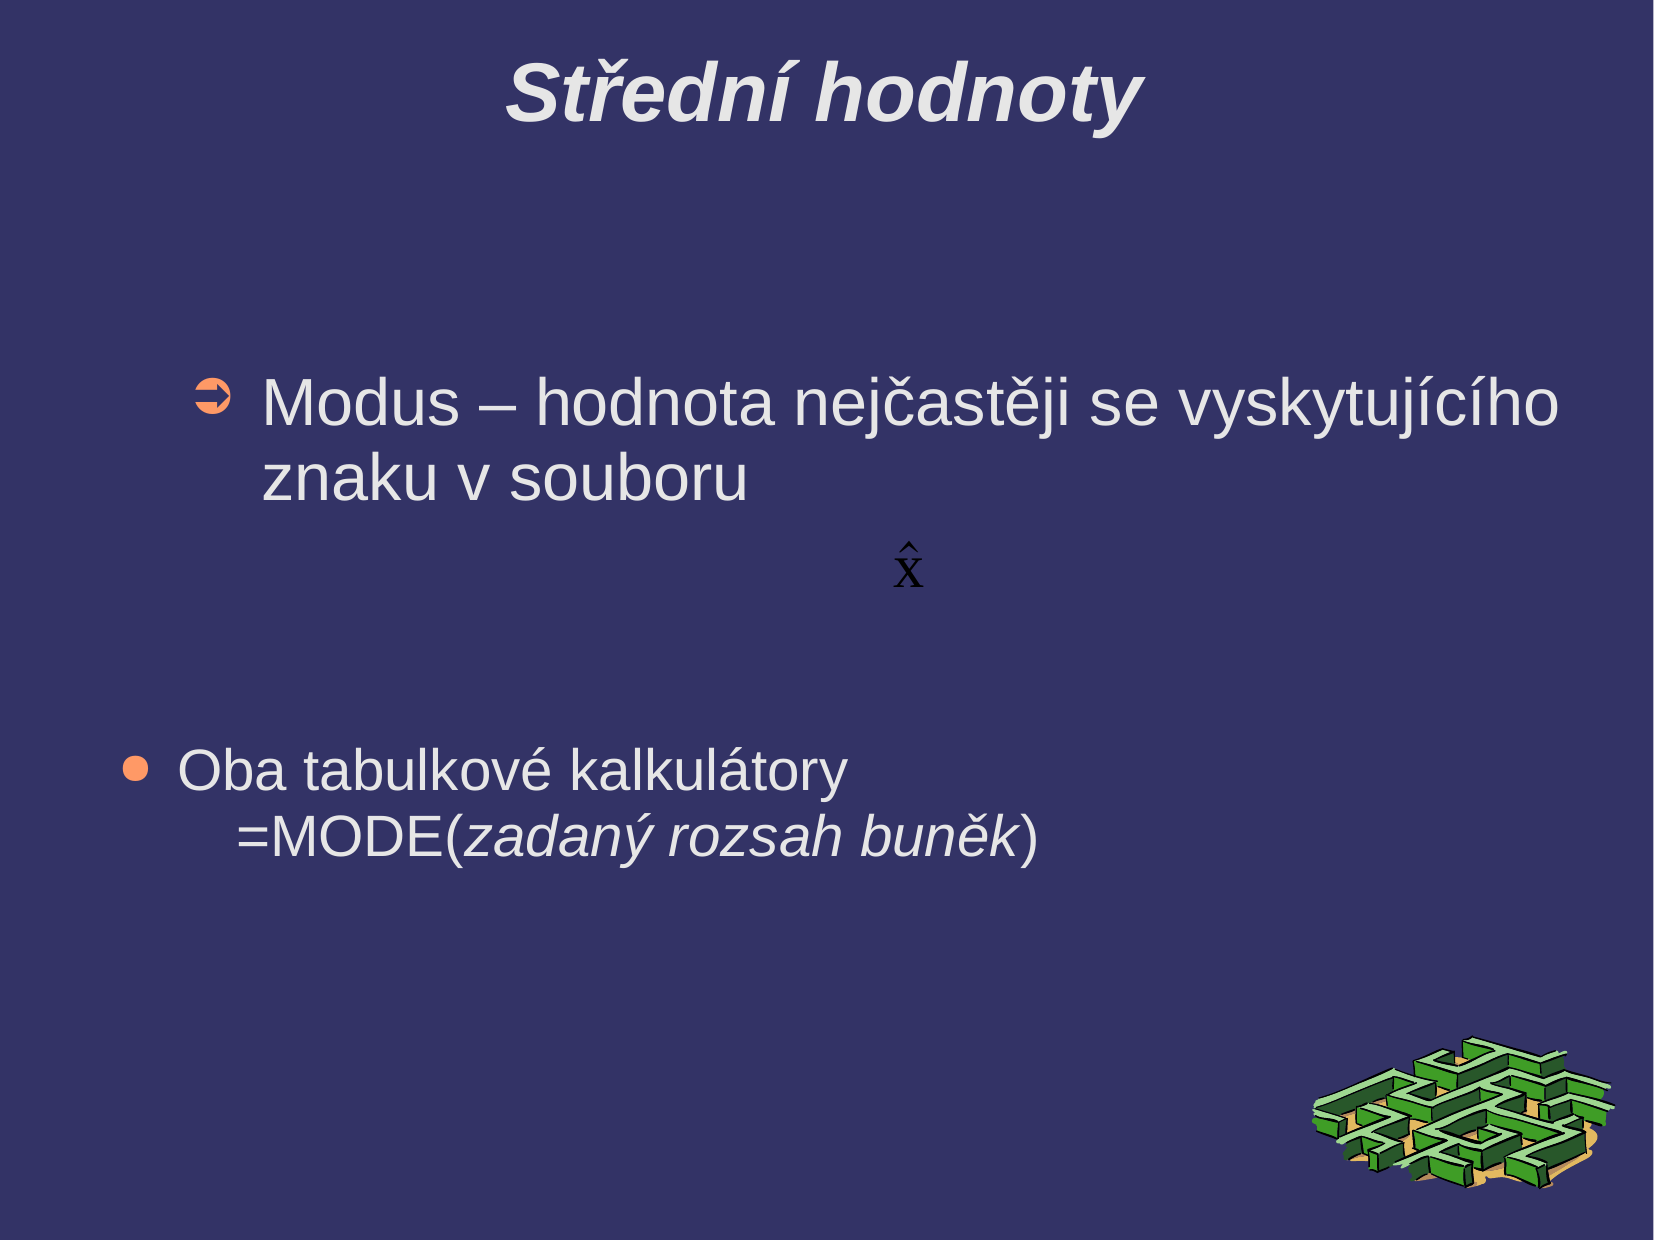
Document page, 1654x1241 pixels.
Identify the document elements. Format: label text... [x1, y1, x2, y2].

list Modus – hodnota nejčastěji se vyskytujícího znaku v souboru [178, 364, 1570, 1147]
title Střední hodnoty [118, 0, 1531, 187]
chart [885, 531, 932, 602]
list Oba tabulkové kalkulátory =MODE(zadaný rozsah buněk) [118, 738, 1509, 868]
